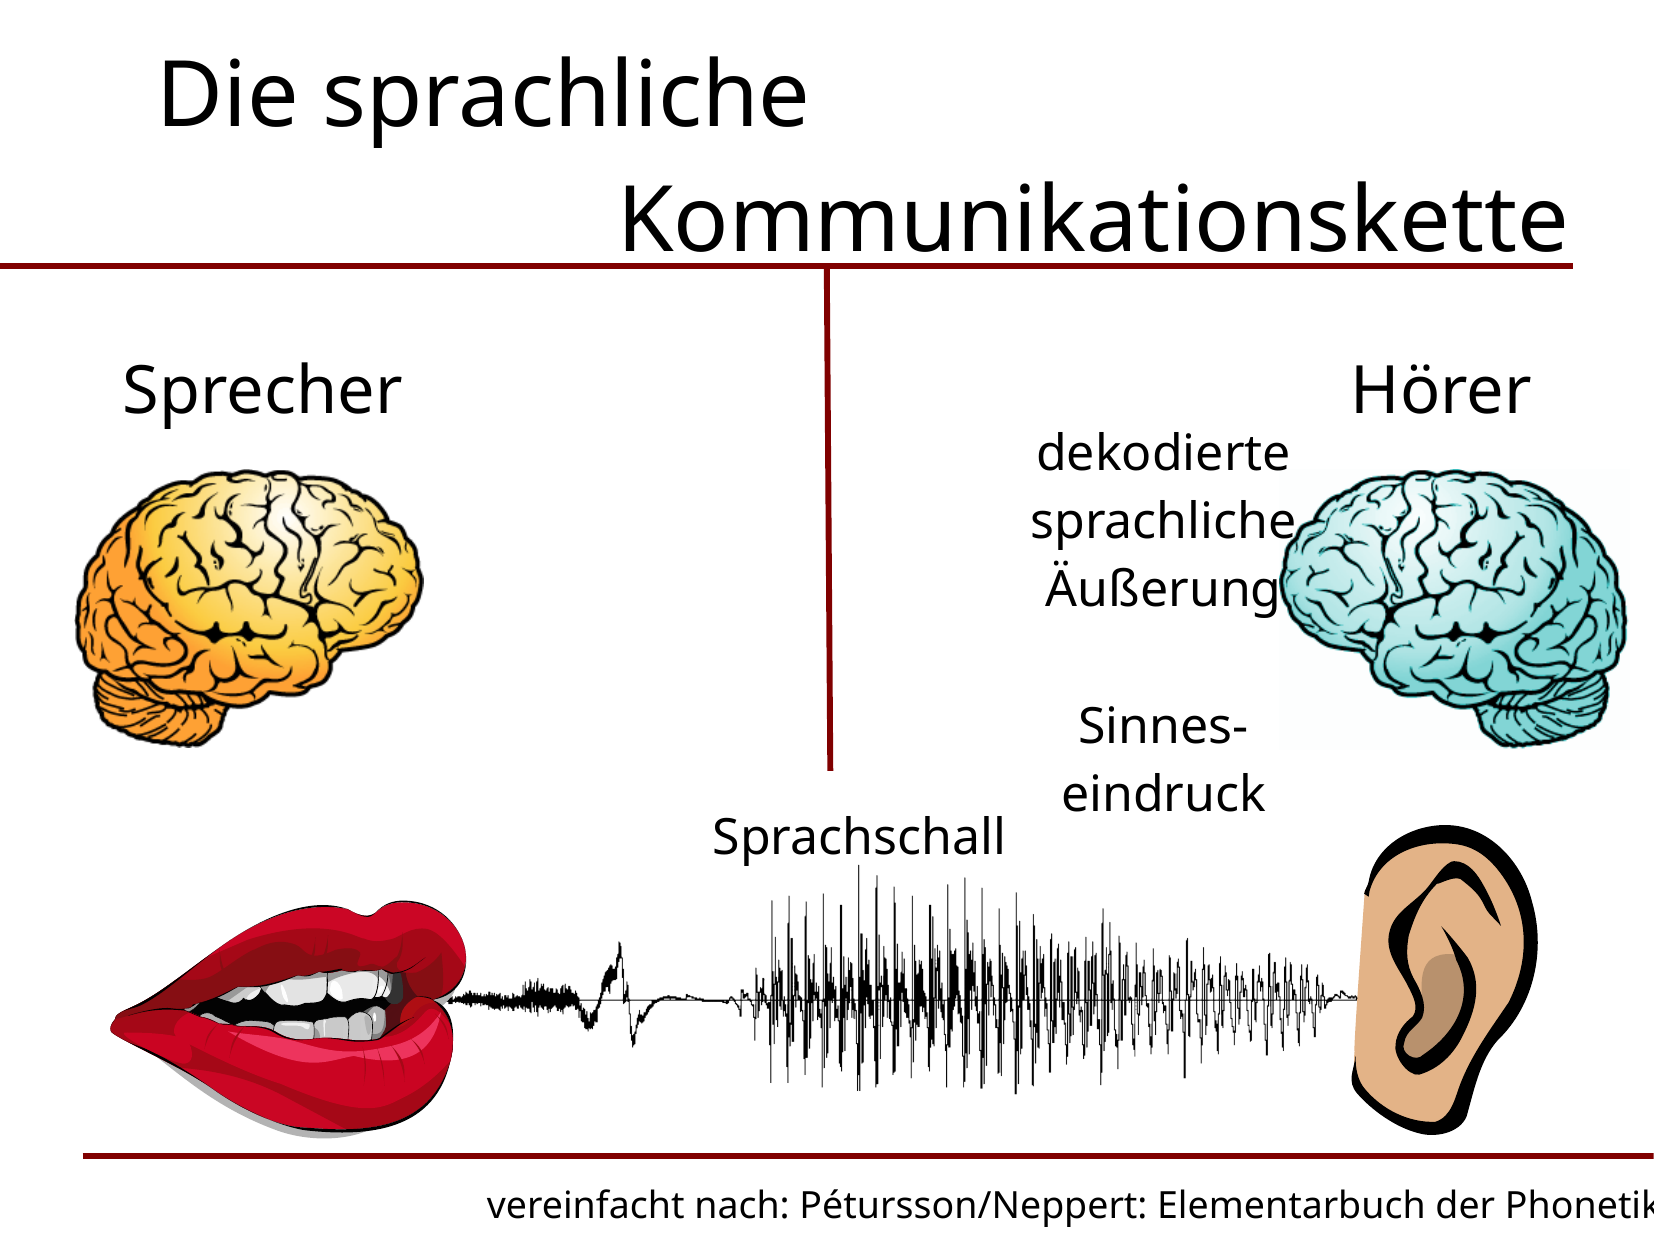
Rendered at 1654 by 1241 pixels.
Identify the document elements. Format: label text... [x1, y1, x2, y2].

text_box vereinfacht nach: Pétursson/Neppert: Elementarbuch der Phonetik, 1996. [472, 1171, 1605, 1237]
text_box Sprachschall [697, 793, 980, 876]
text_box Hörer [1335, 334, 1523, 430]
text_box dekodierte sprachliche Äußerung Sinnes- eindruck [1015, 273, 1274, 828]
text_box [110, 900, 467, 1139]
picture [1279, 514, 1289, 522]
text_box Sprecher [107, 334, 387, 430]
picture [1279, 469, 1630, 750]
text_box [1351, 825, 1538, 1135]
title Die sprachliche Kommunikationskette [82, 42, 1571, 264]
picture [374, 857, 1378, 1114]
picture [74, 469, 424, 748]
